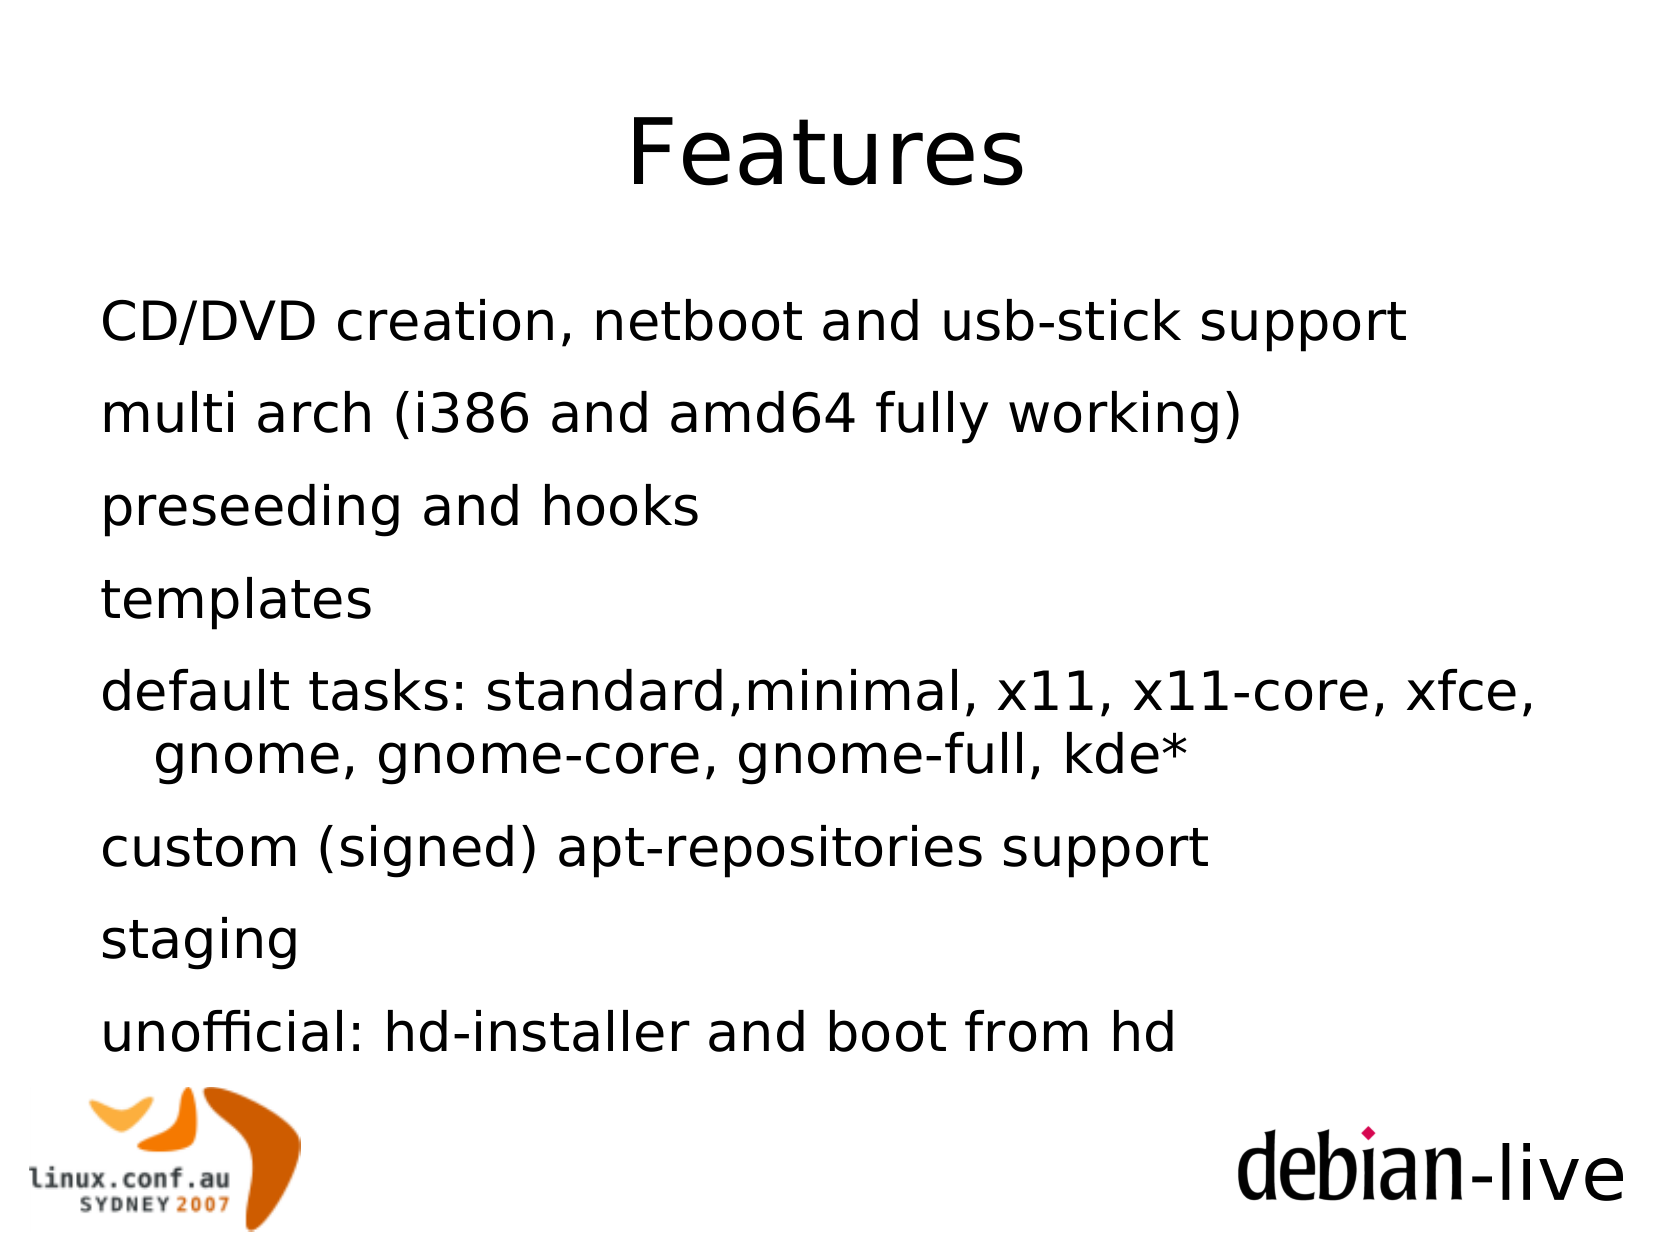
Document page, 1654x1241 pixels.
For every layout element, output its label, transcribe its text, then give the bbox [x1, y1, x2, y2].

list CD/DVD creation, netboot and usb-stick support multi arch (i386 and amd64 fully working) preseeding and hooks templates default tasks: standard,minimal, x11, x11-core, xfce, gnome, gnome-core, gnome-full, kde* custom (signed) apt-repositories support staging unofficial: hd-installer and boot from hd [82, 290, 1571, 1109]
picture [1237, 1125, 1623, 1201]
picture [29, 1087, 301, 1232]
title Features [82, 49, 1571, 257]
